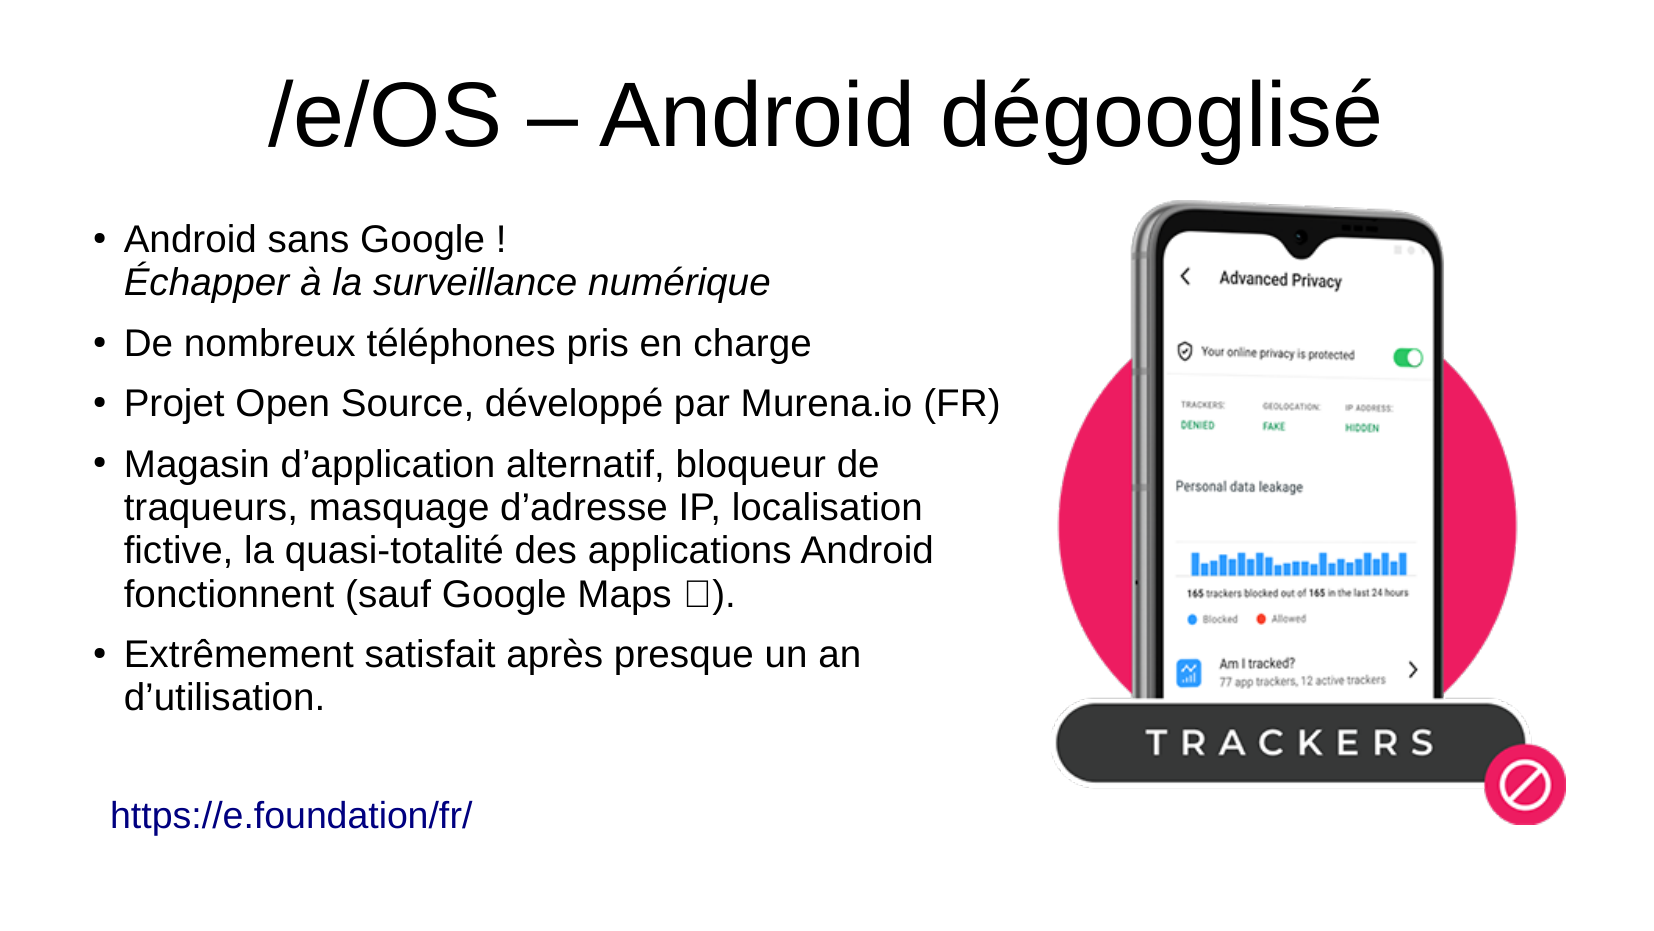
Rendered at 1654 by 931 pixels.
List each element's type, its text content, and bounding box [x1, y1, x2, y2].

picture [1050, 200, 1566, 826]
list Android sans Google ! Échapper à la surveillance numérique De nombreux téléphones pris en charge Projet Open Source, développé par Murena.io (FR) Magasin d’application alternatif, bloqueur de traqueurs, masquage d’adresse IP, localisation fictive, la quasi-totalité des applications Android fonctionnent (sauf Google Maps 🤣). Extrêmement satisfait après presque un an d’utilisation. [82, 217, 1013, 758]
text_box https://e.foundation/fr/ [95, 787, 488, 845]
title /e/OS – Android dégooglisé [82, 37, 1571, 193]
